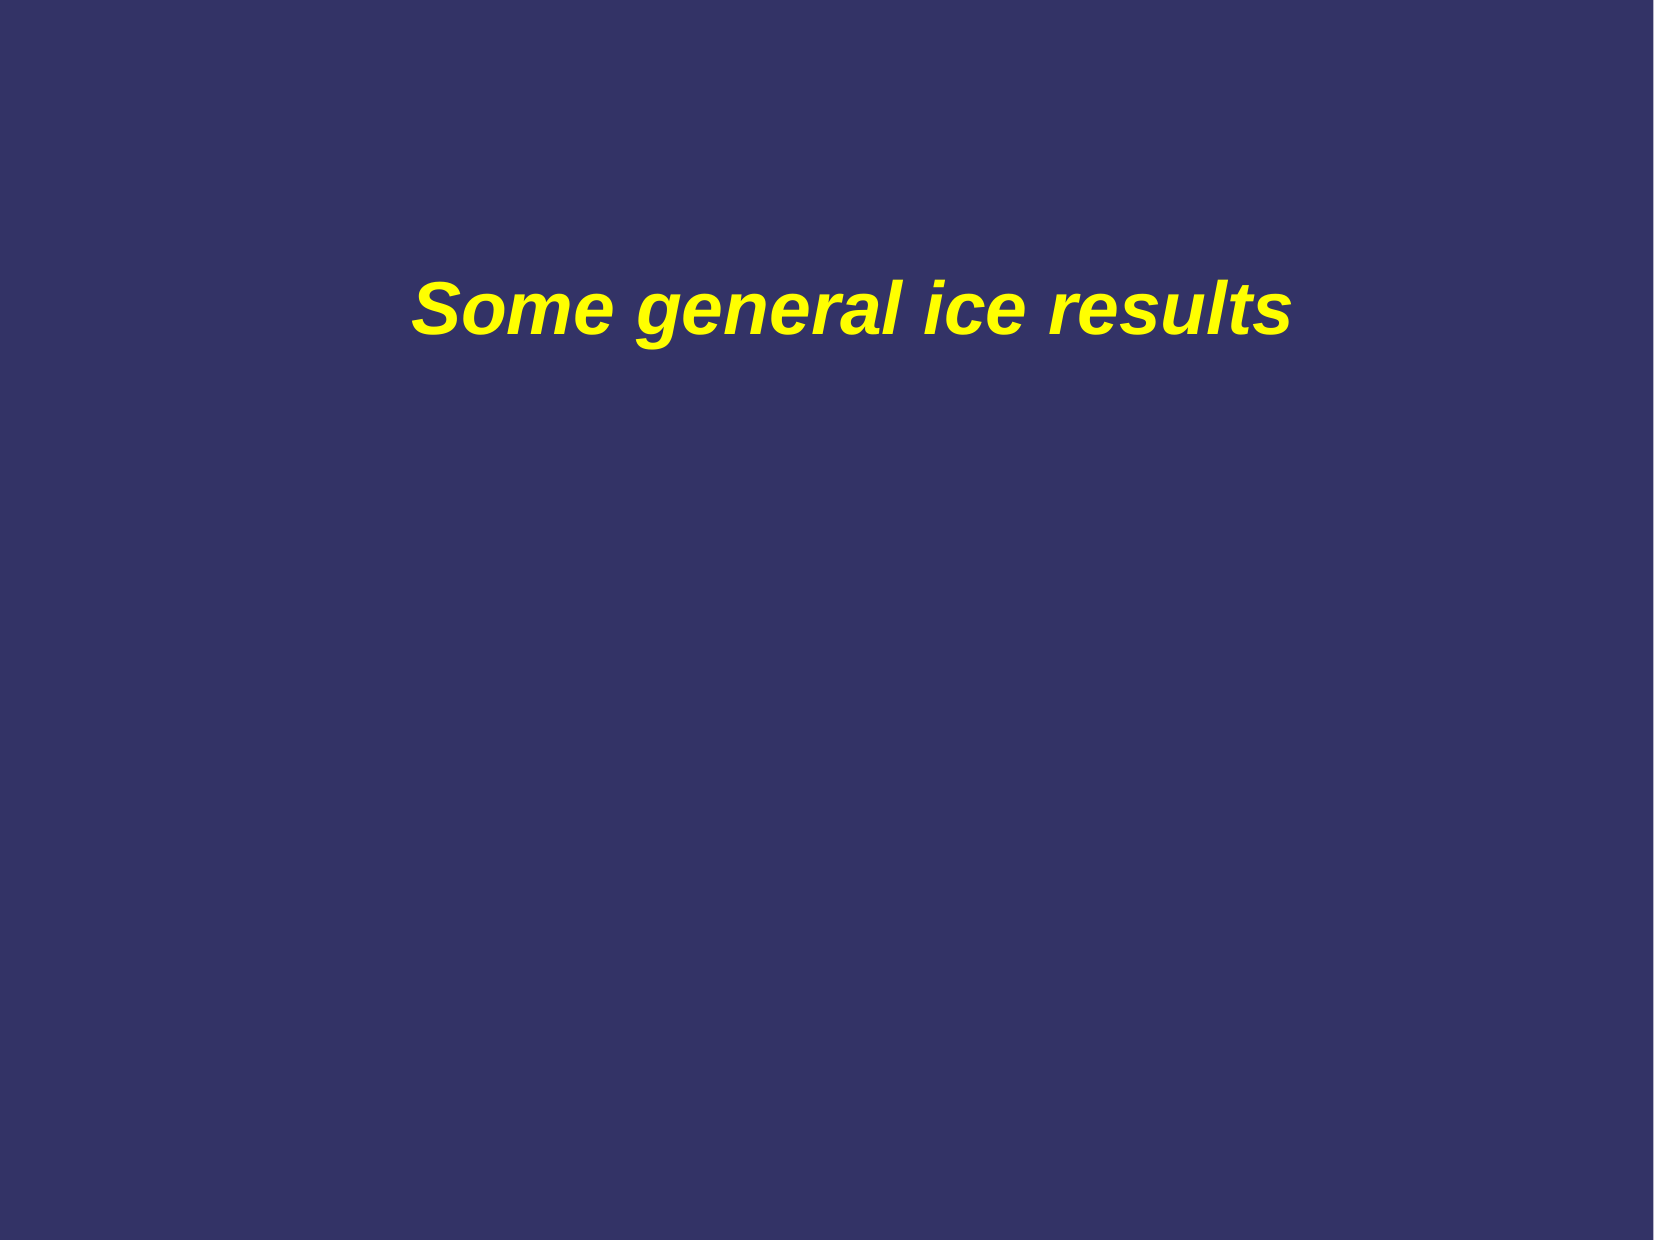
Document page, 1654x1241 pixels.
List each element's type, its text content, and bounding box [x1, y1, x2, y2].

title Some general ice results [147, 206, 1560, 408]
